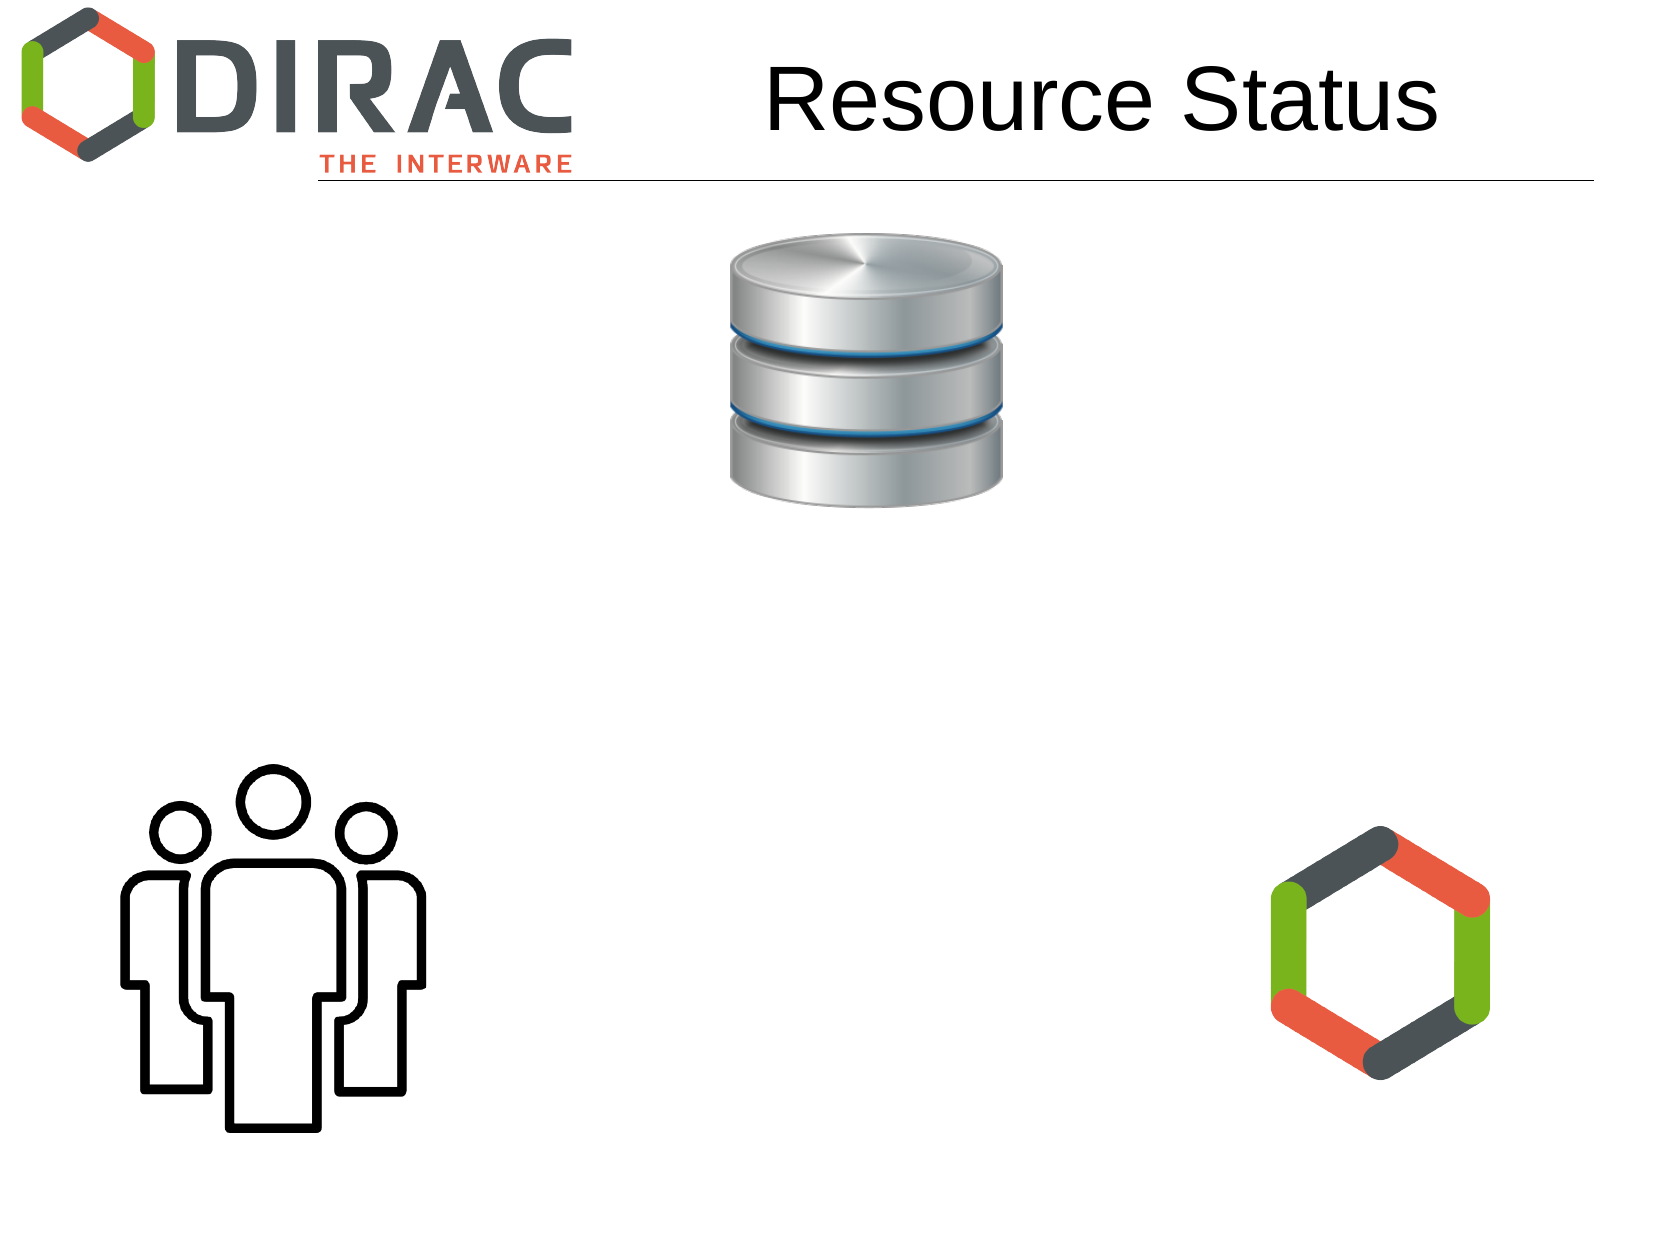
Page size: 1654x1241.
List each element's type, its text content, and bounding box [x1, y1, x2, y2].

title Resource Status [615, 32, 1591, 166]
picture [725, 230, 1006, 511]
picture [89, 764, 457, 1133]
picture [1242, 814, 1516, 1111]
picture [4, 0, 589, 181]
